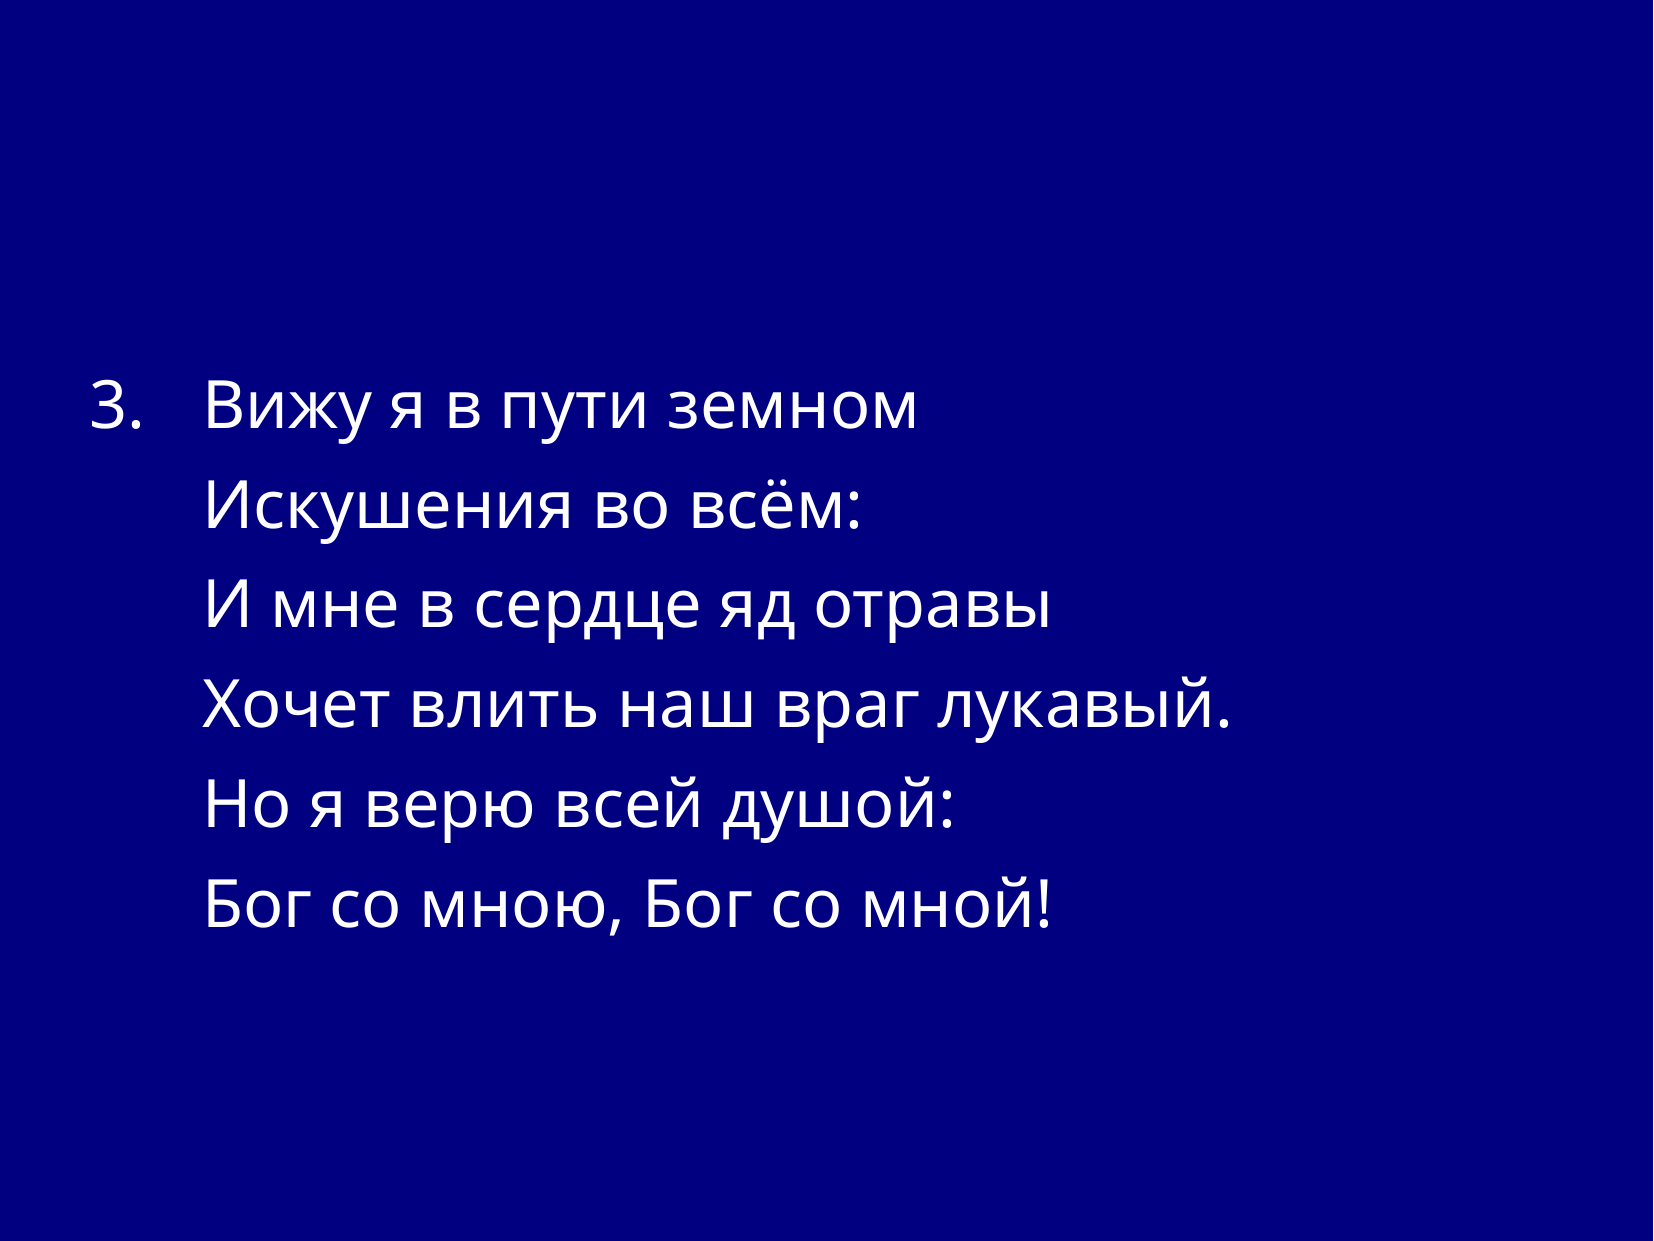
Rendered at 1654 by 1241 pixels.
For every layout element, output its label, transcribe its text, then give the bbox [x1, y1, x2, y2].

text_box 3. Вижу я в пути земном Искушения во всём: И мне в сердце яд отравы Хочет влить наш враг лукавый. Но я верю всей душой: Бог со мною, Бог со мной! [75, 150, 1576, 1163]
